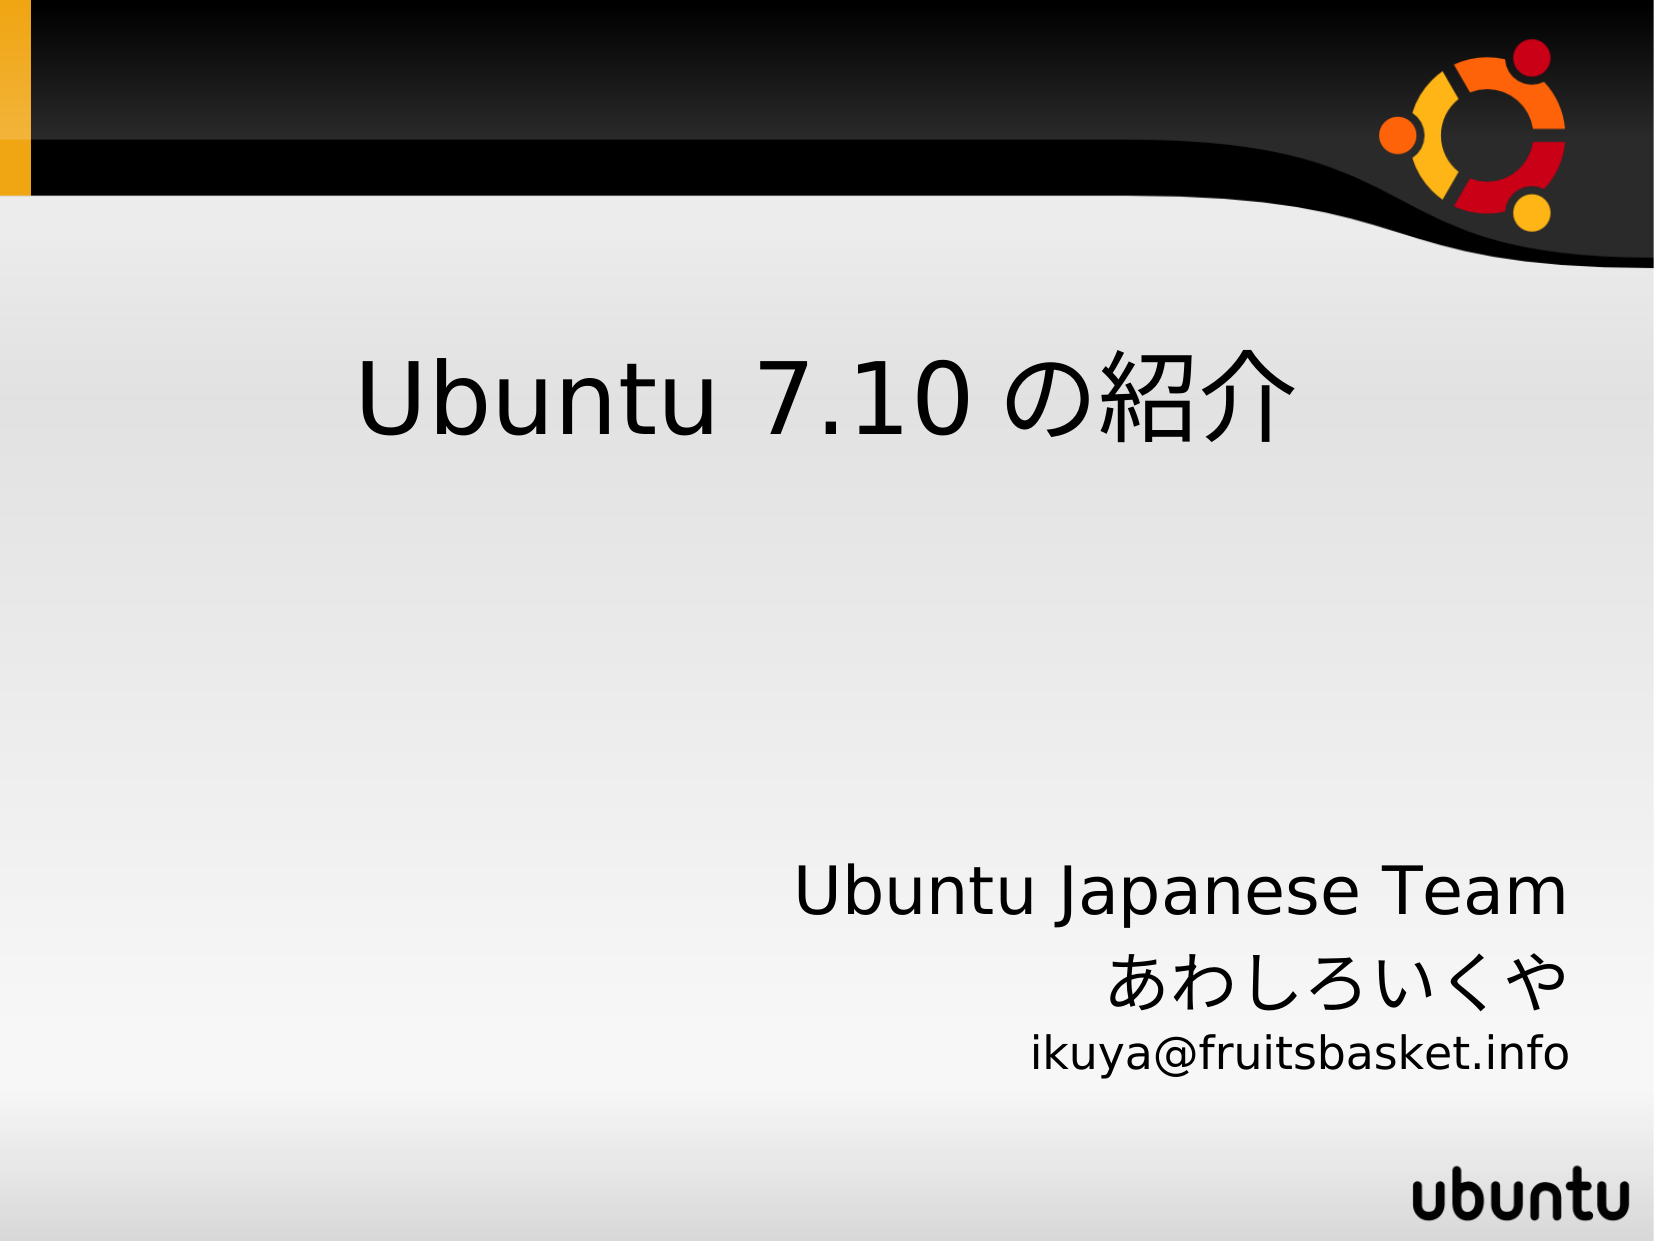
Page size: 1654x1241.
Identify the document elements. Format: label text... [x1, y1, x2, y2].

subtitle Ubuntu 7.10の紹介 Ubuntu Japanese Team あわしろいくや ikuya@fruitsbasket.info [82, 290, 1571, 1109]
picture [0, 0, 1654, 1241]
